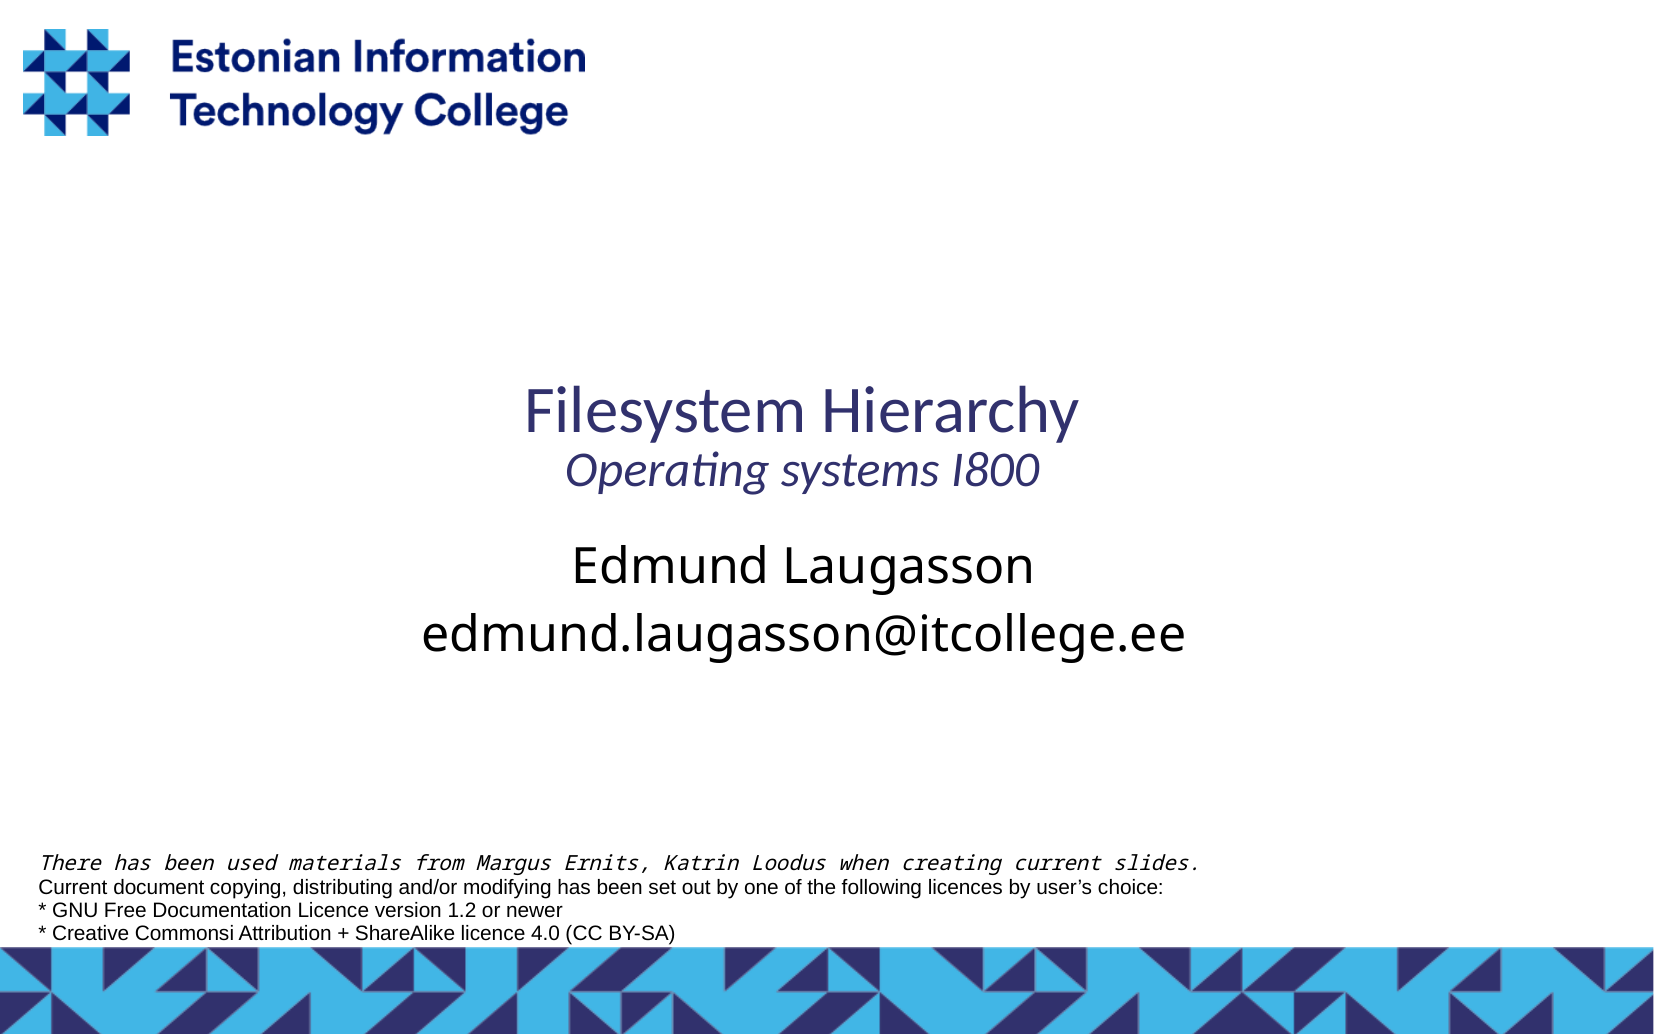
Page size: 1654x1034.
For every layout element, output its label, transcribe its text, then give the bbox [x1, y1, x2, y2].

picture [23, 29, 585, 136]
subtitle Edmund Laugasson edmund.laugasson@itcollege.ee [236, 532, 1372, 665]
text_box Current document copying, distributing and/or modifying has been set out by one of the following licences by user’s choice: * GNU Free Documentation Licence version 1.2 or newer * Creative Commonsi Attribution + ShareAlike licence 4.0 (CC BY-SA) [23, 868, 1642, 954]
text_box There has been used materials from Margus Ernits, Katrin Loodus when creating current slides. [23, 840, 1229, 880]
title Filesystem Hierarchy Operating systems I800 [234, 346, 1371, 535]
